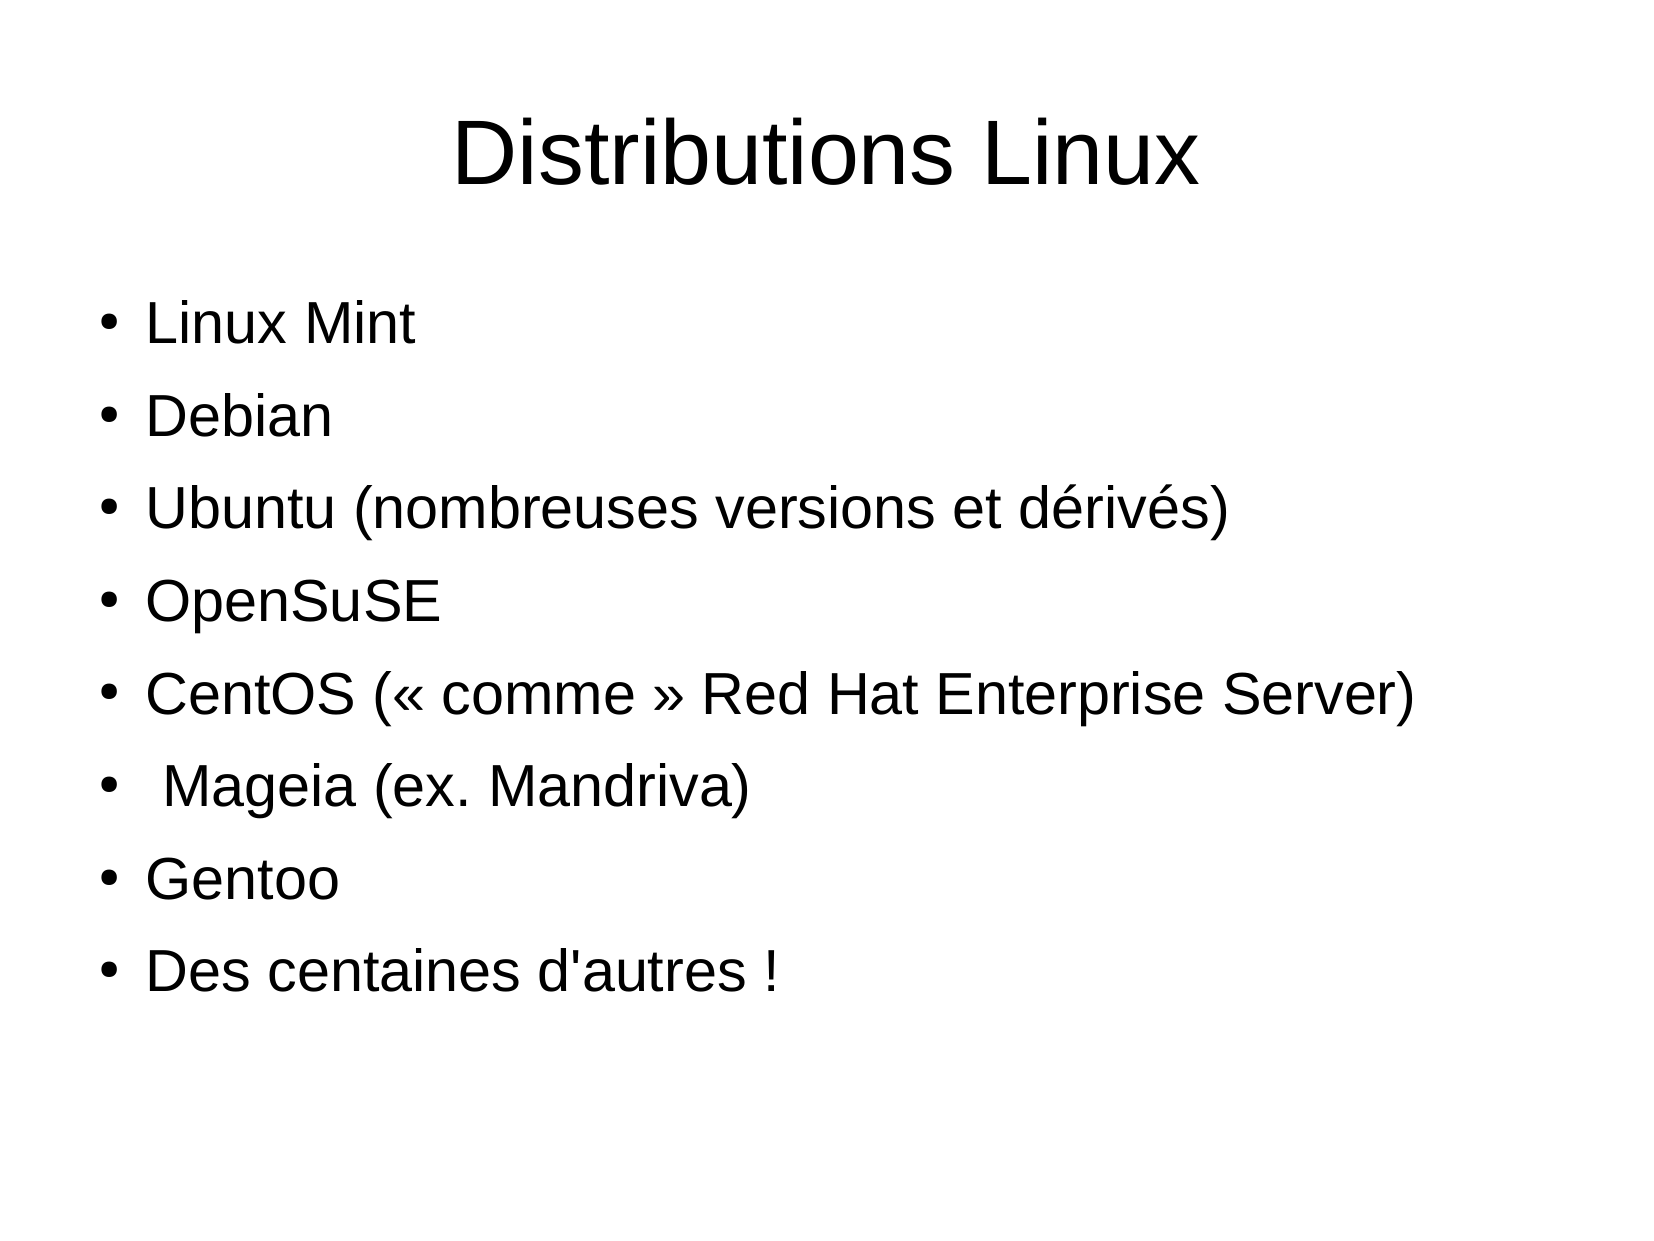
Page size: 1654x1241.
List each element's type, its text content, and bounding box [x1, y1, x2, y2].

list Linux Mint Debian Ubuntu (nombreuses versions et dérivés) OpenSuSE CentOS (« comme » Red Hat Enterprise Server) Mageia (ex. Mandriva) Gentoo Des centaines d'autres ! [82, 290, 1571, 1010]
title Distributions Linux [82, 49, 1571, 257]
